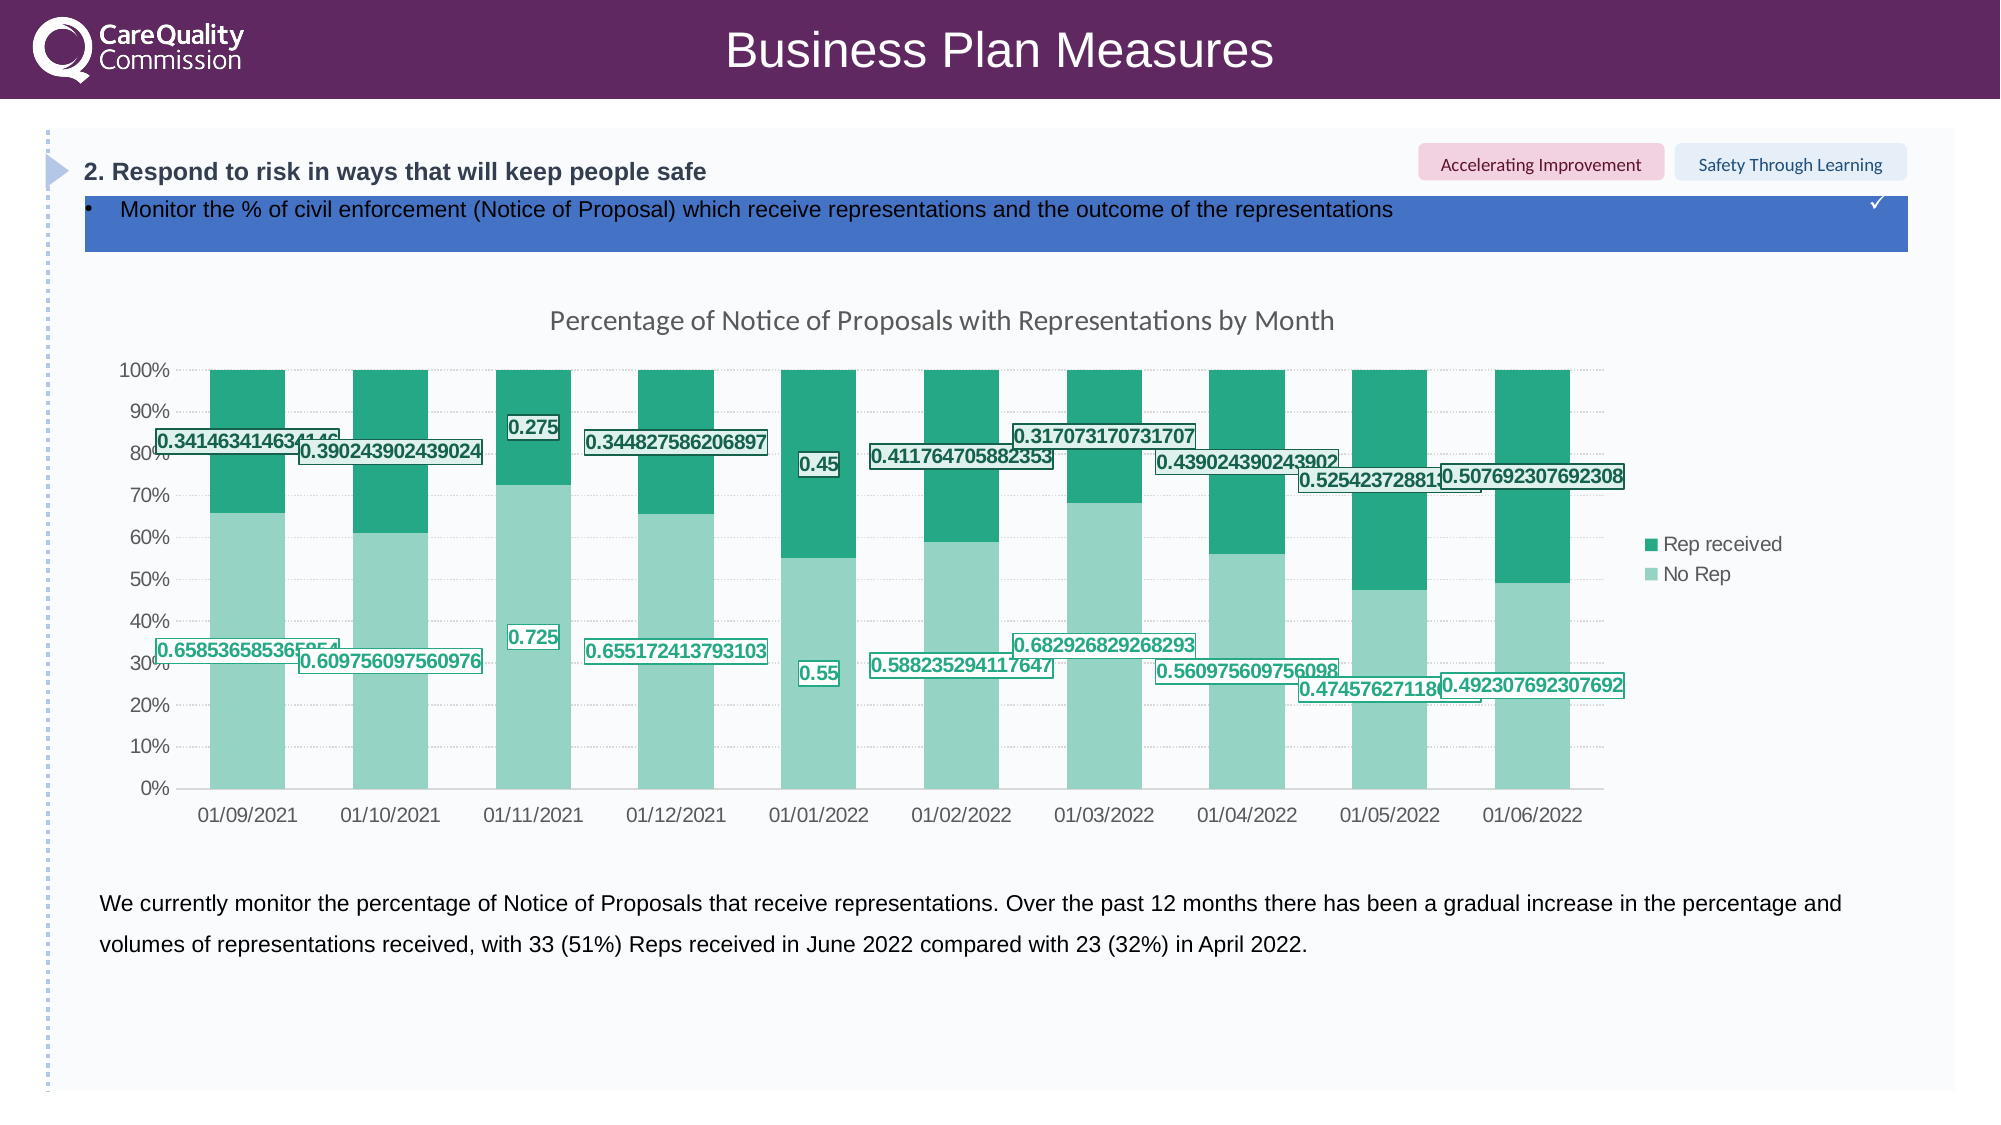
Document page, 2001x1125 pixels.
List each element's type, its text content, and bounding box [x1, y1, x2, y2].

text_box [0, 0, 2000, 99]
text_box [45, 128, 1955, 1091]
text_box Business Plan Measures [641, 9, 1358, 86]
text_box We currently monitor the percentage of Notice of Proposals that receive representations. Over the past 12 months there has been a gradual increase in the percentage and volumes of representations received, with 33 (51%) Reps received in June 2022 compared with 23 (32%) in April 2022. [84, 867, 1945, 961]
chart [84, 280, 1802, 839]
table_header Monitor the % of civil enforcement (Notice of Proposal) which receive representations and the outcome of the representations [85, 196, 1848, 252]
text_box Safety Through Learning [1674, 143, 1908, 181]
table_header  [1848, 196, 1908, 252]
picture [32, 16, 245, 84]
text_box Accelerating Improvement [1418, 143, 1665, 181]
text_box 2. Respond to risk in ways that will keep people safe [69, 147, 984, 194]
